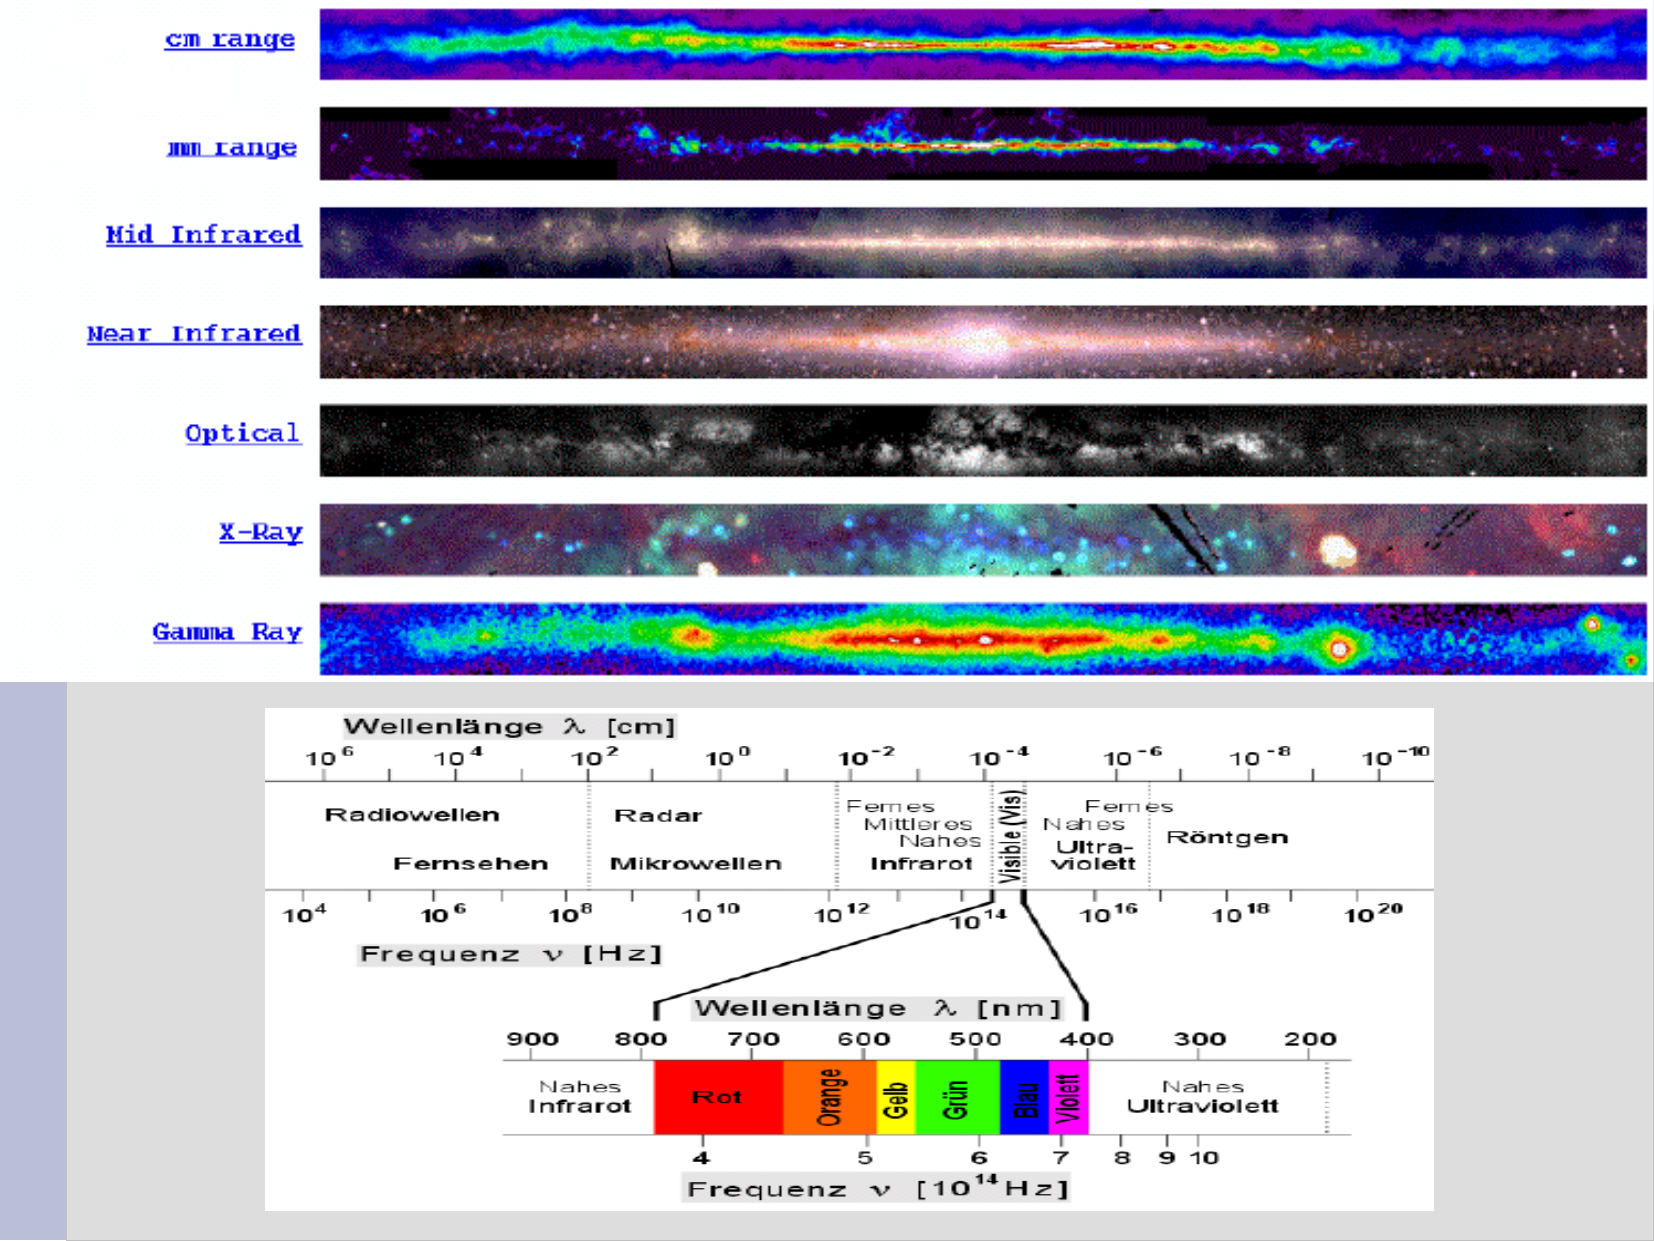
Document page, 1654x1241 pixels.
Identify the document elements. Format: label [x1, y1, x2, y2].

picture [265, 708, 1434, 1211]
picture [0, 0, 1654, 682]
